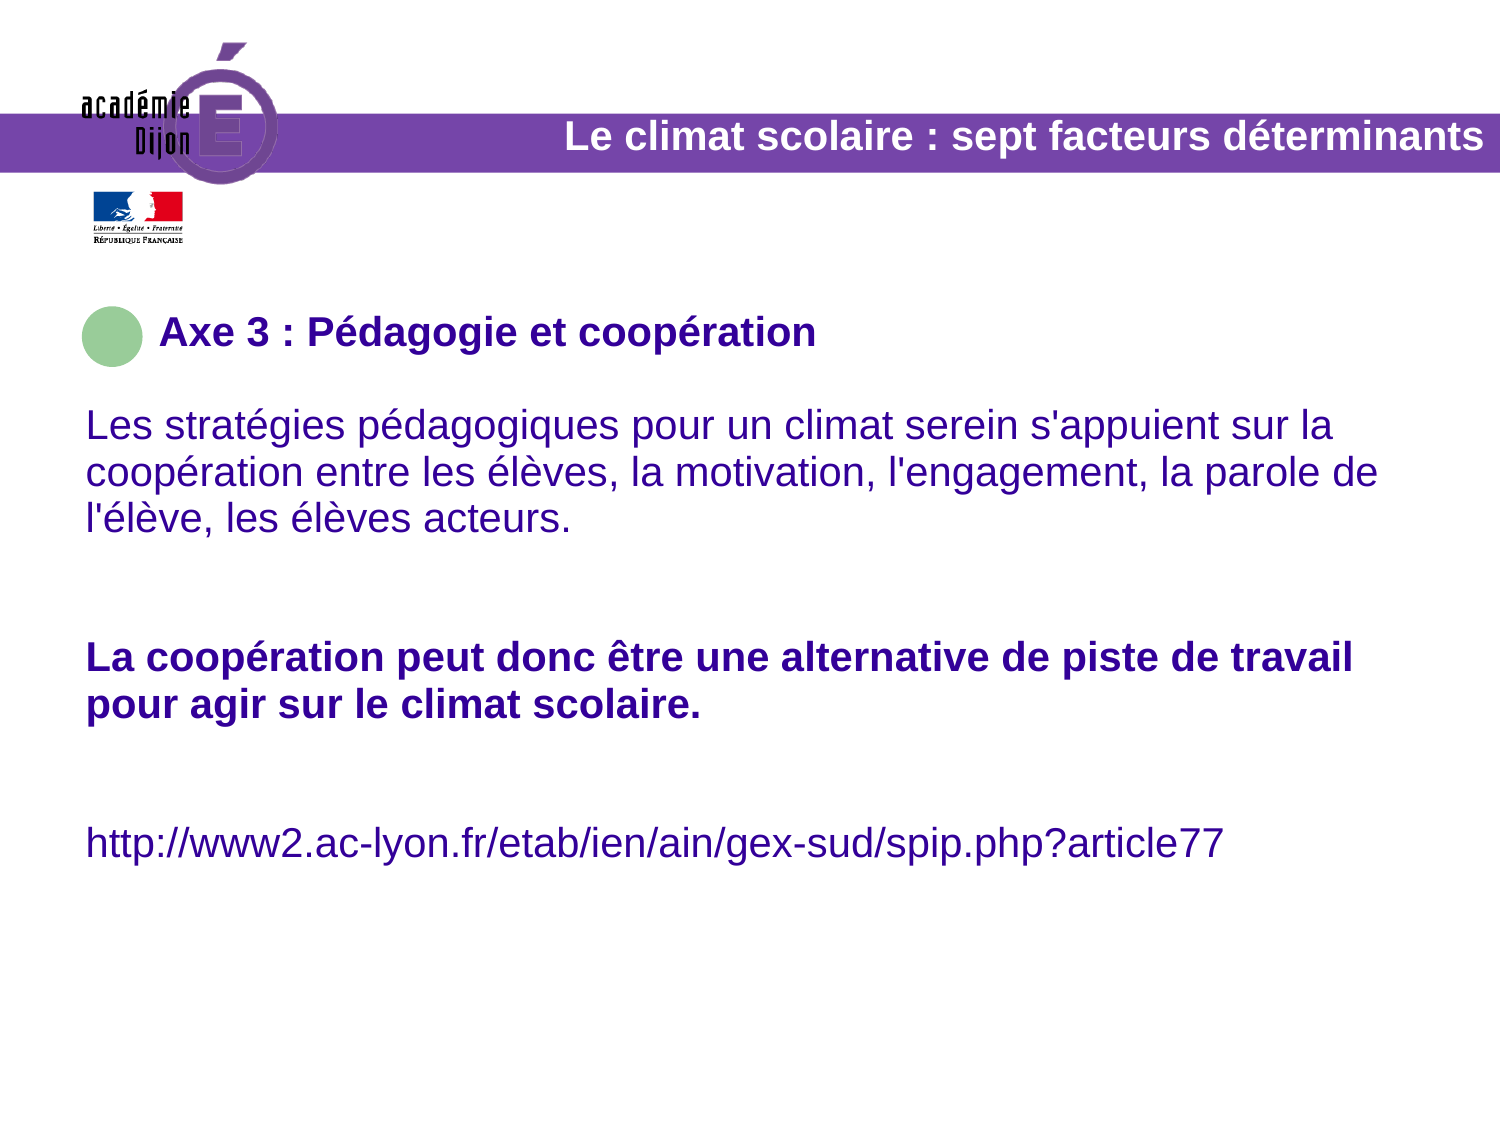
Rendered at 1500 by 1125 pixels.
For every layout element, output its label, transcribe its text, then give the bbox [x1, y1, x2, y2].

text_box Axe 3 : Pédagogie et coopération Les stratégies pédagogiques pour un climat serein s'appuient sur la coopération entre les élèves, la motivation, l'engagement, la parole de l'élève, les élèves acteurs. La coopération peut donc être une alternative de piste de travail pour agir sur le climat scolaire. http://www2.ac-lyon.fr/etab/ien/ain/gex-sud/spip.php?article77 [70, 223, 1406, 957]
text_box Le climat scolaire : sept facteurs déterminants [118, 106, 1500, 182]
picture [82, 42, 278, 223]
text_box [82, 307, 142, 367]
